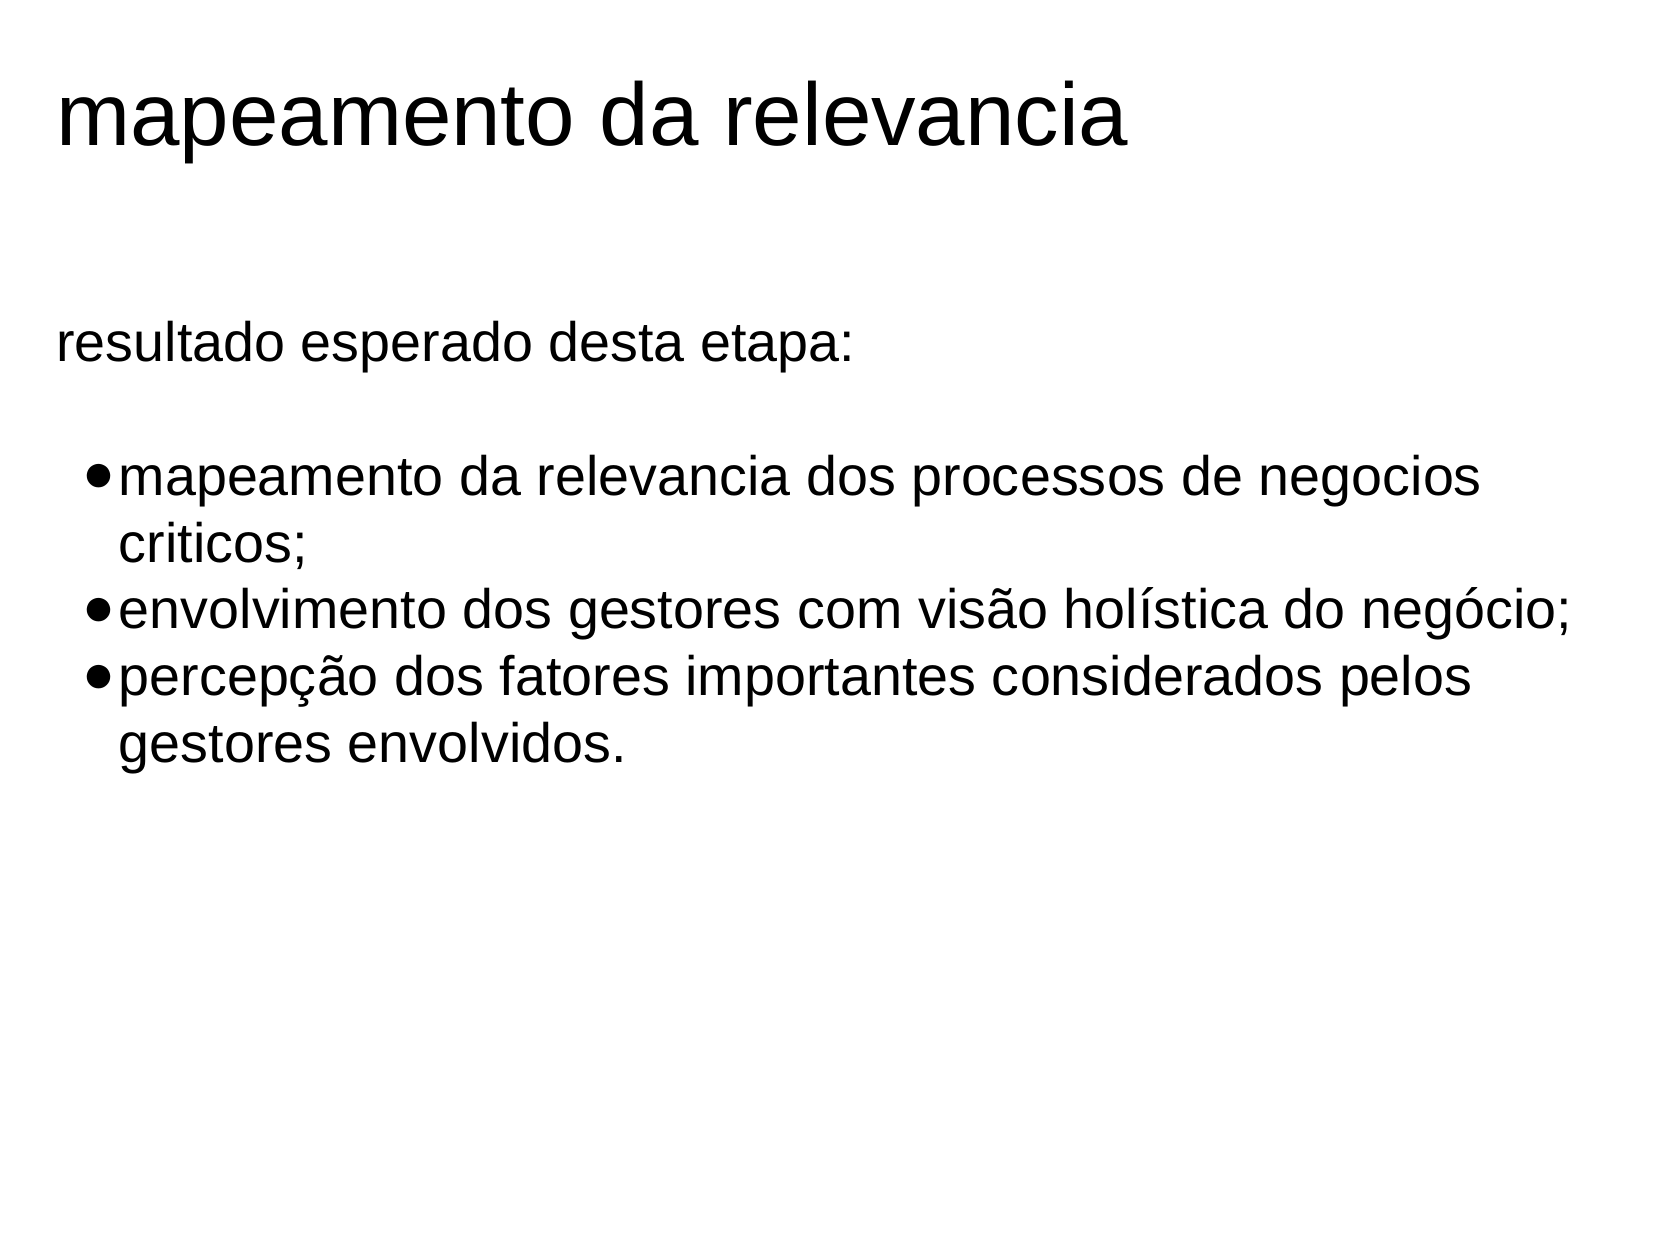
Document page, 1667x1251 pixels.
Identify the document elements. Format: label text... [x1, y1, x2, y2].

title mapeamento da relevancia [50, 50, 1630, 213]
list resultado esperado desta etapa: mapeamento da relevancia dos processos de negocios criticos; envolvimento dos gestores com visão holística do negócio; percepção dos fatores importantes considerados pelos gestores envolvidos. [50, 300, 1630, 1213]
